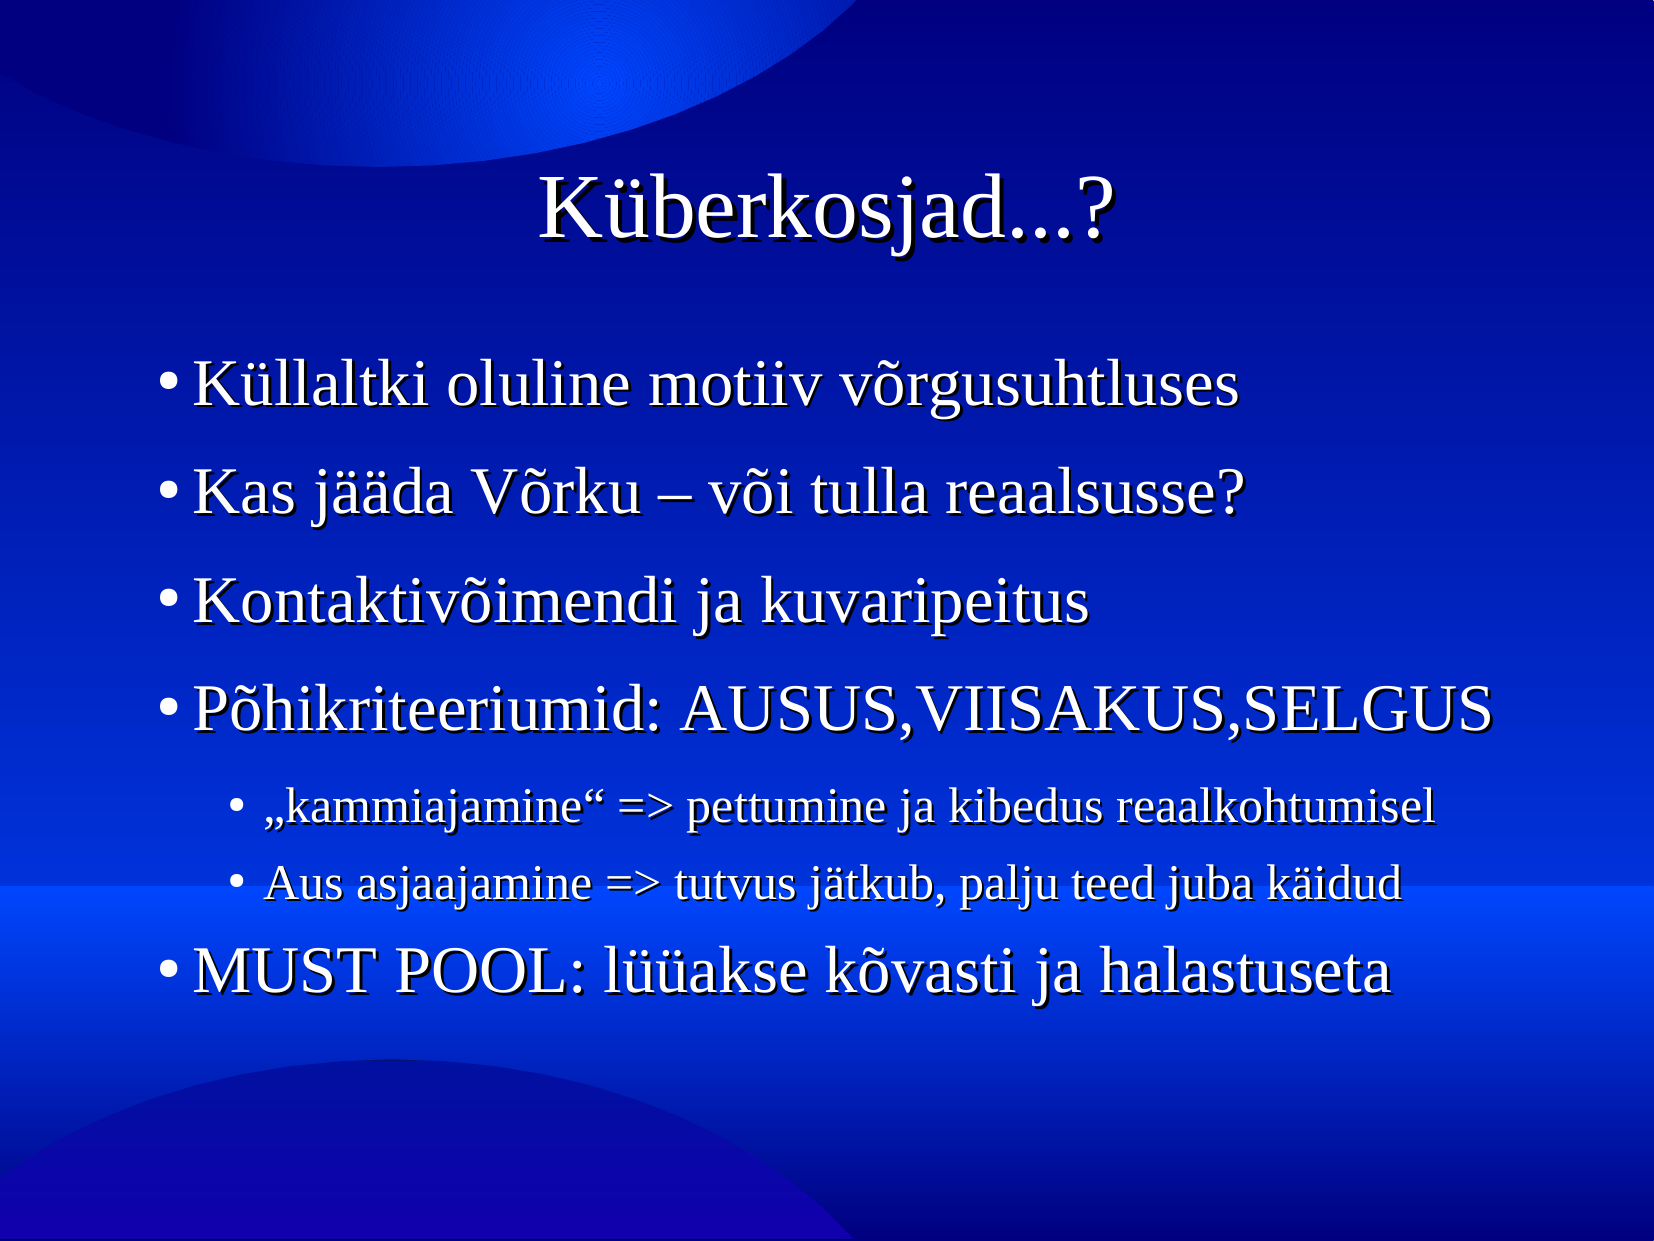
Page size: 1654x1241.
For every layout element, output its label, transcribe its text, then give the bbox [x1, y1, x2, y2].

list Küllaltki oluline motiiv võrgusuhtluses Kas jääda Võrku – või tulla reaalsusse? Kontaktivõimendi ja kuvaripeitus Põhikriteeriumid: AUSUS,VIISAKUS,SELGUS „kammiajamine“ => pettumine ja kibedus reaalkohtumisel Aus asjaajamine => tutvus jätkub, palju teed juba käidud MUST POOL: lüüakse kõvasti ja halastuseta [121, 344, 1534, 1127]
title Küberkosjad...? [121, 102, 1534, 311]
